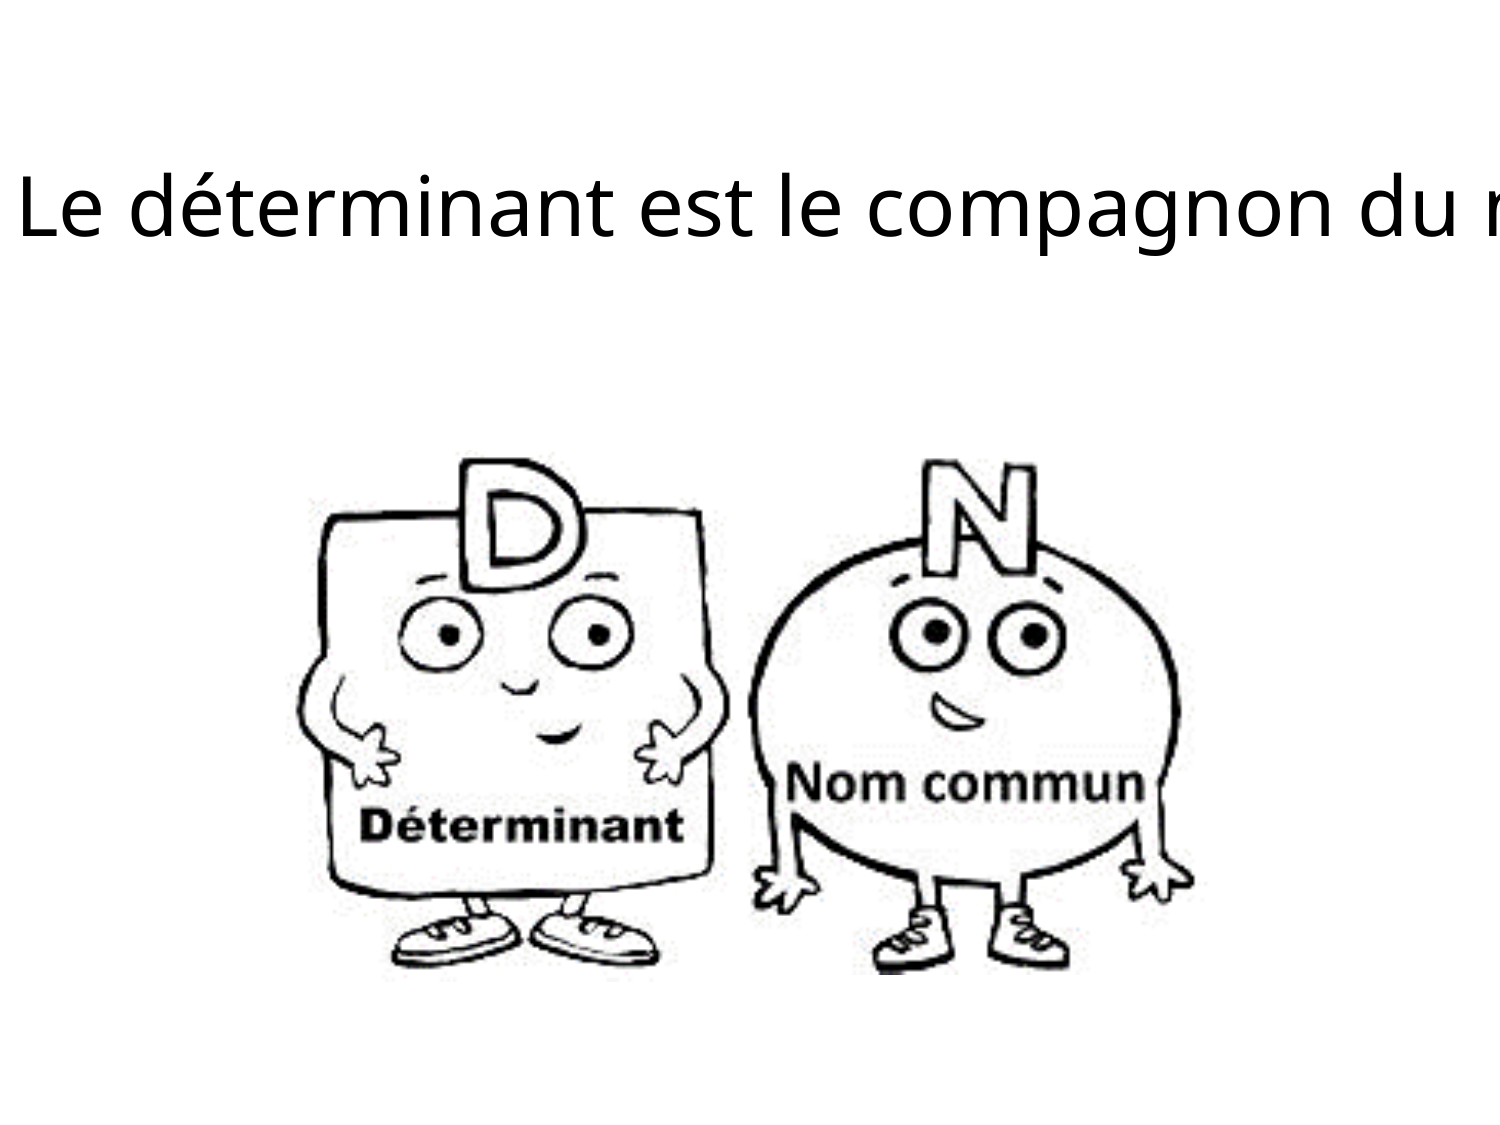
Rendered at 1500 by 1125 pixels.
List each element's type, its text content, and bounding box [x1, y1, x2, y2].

text_box Le déterminant est le compagnon du nom. [0, 146, 1500, 261]
picture [285, 450, 1215, 982]
